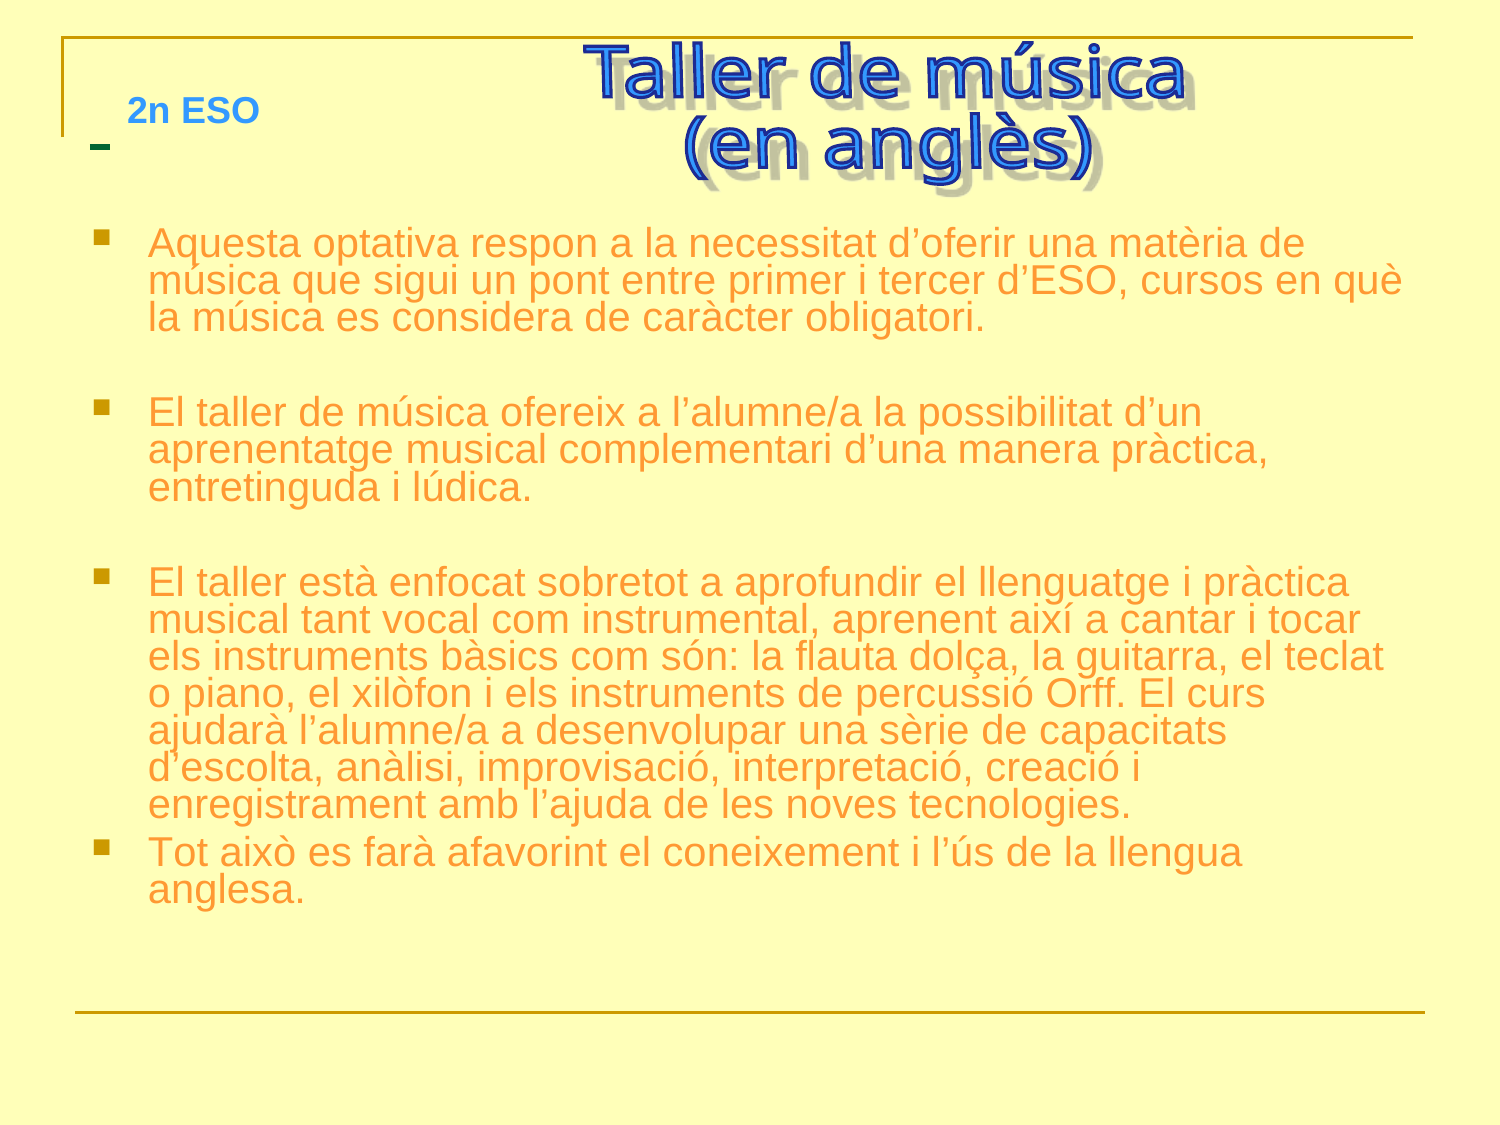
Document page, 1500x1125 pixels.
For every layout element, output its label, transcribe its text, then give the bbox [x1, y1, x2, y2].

text_box Taller de música (en anglès) [711, 128, 749, 169]
text_box Taller de música (en anglès) [584, 46, 628, 97]
text_box Taller de música (en anglès) [1109, 58, 1141, 98]
list Aquesta optativa respon a la necessitat d’oferir una matèria de música que sigui un pont entre primer i tercer d’ESO, cursos en què la música es considera de caràcter obligatori. El taller de música ofereix a l’alumne/a la possibilitat d’un aprenentatge musical complementari d’una manera pràctica, entretinguda i lúdica. El taller està enfocat sobretot a aprofundir el llenguatge i pràctica musical tant vocal com instrumental, aprenent així a cantar i tocar els instruments bàsics com són: la flauta dolça, la guitarra, el teclat o piano, el xilòfon i els instruments de percussió Orff. El curs ajudarà l’alumne/a a desenvolupar una sèrie de capacitats d’escolta, anàlisi, improvisació, interpretació, creació i enregistrament amb l’ajuda de les noves tecnologies. Tot això es farà afavorint el coneixement i l’ús de la llengua anglesa. [76, 220, 1427, 964]
text_box Taller de música (en anglès) [1147, 58, 1183, 98]
text_box Taller de música (en anglès) [626, 58, 662, 98]
text_box Taller de música (en anglès) [861, 58, 898, 98]
text_box Taller de música (en anglès) [928, 58, 992, 97]
text_box Taller de música (en anglès) [713, 58, 750, 98]
text_box Taller de música (en anglès) [758, 128, 796, 168]
text_box 2n ESO [112, 78, 479, 184]
text_box Taller de música (en anglès) [811, 43, 851, 98]
text_box Taller de música (en anglès) [873, 128, 911, 168]
text_box Taller de música (en anglès) [686, 116, 706, 179]
title [820, 64, 842, 92]
text_box Taller de música (en anglès) [1070, 116, 1091, 179]
text_box Taller de música (en anglès) [1050, 58, 1082, 98]
title [75, 45, 1426, 252]
text_box Taller de música (en anglès) [760, 58, 786, 97]
text_box Taller de música (en anglès) [990, 128, 1028, 169]
text_box Taller de música (en anglès) [1034, 128, 1067, 169]
text_box Taller de música (en anglès) [1002, 58, 1041, 98]
text_box Taller de música (en anglès) [920, 128, 960, 185]
text_box Taller de música (en anglès) [826, 128, 862, 169]
